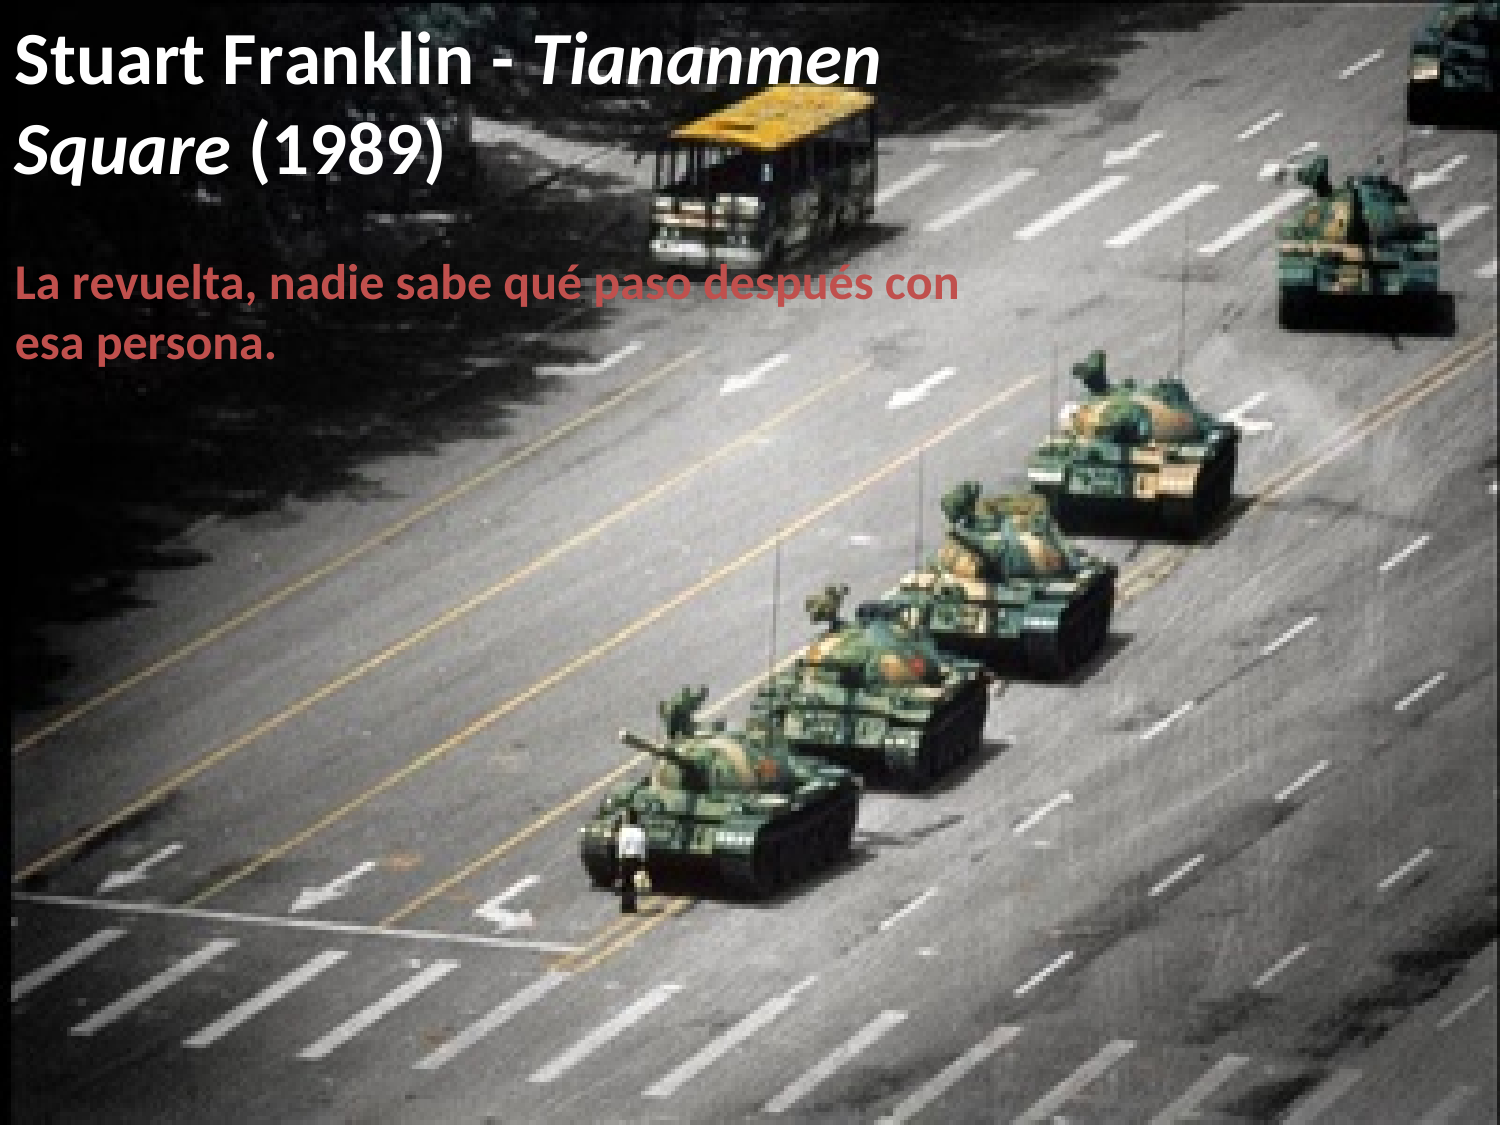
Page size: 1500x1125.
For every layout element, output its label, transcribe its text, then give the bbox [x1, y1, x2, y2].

text_box Stuart Franklin - Tiananmen Square (1989) La revuelta, nadie sabe qué paso después con esa persona. [0, 1, 985, 378]
picture [0, 0, 1500, 1125]
